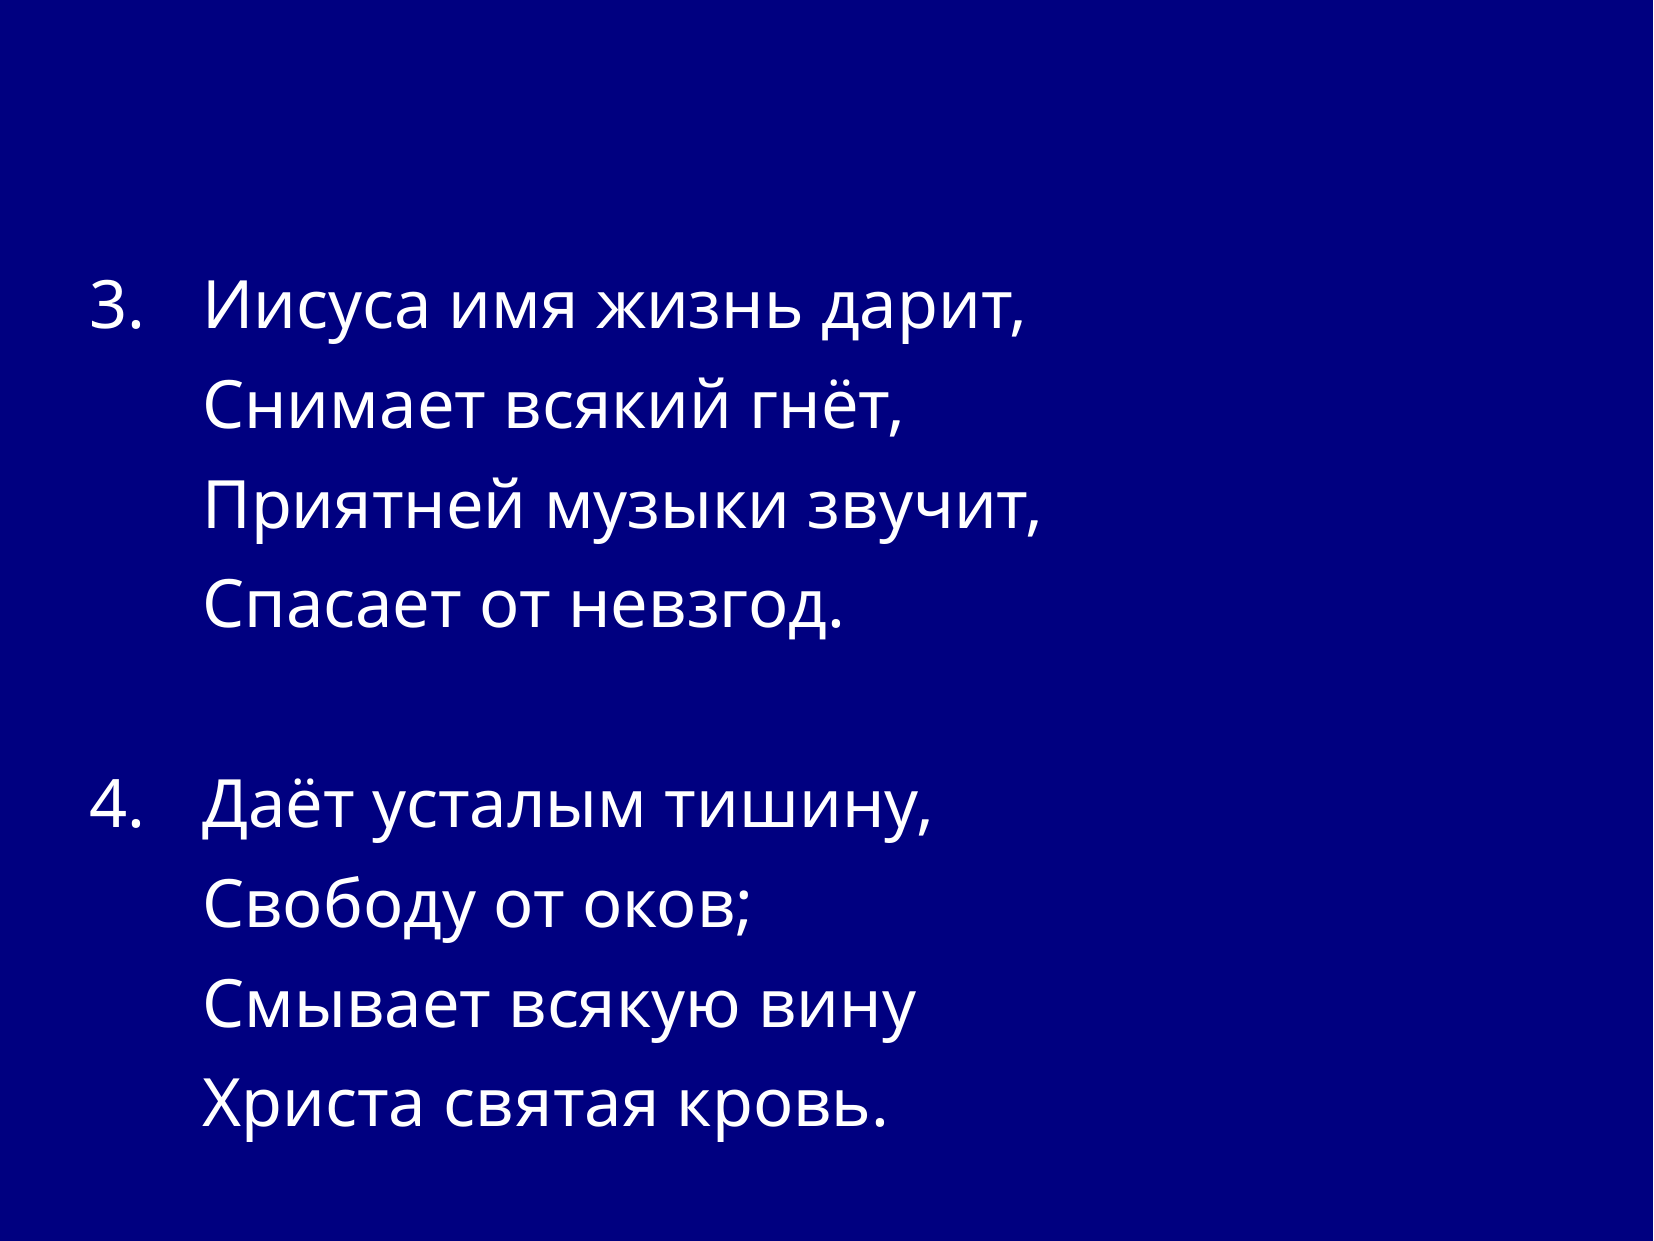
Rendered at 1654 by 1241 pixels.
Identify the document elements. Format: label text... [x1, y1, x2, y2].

text_box 3. Иисуса имя жизнь дарит, Снимает всякий гнёт, Приятней музыки звучит, Спасает от невзгод. 4. Даёт усталым тишину, Свободу от оков; Смывает всякую вину Христа святая кровь. [75, 150, 1576, 1163]
